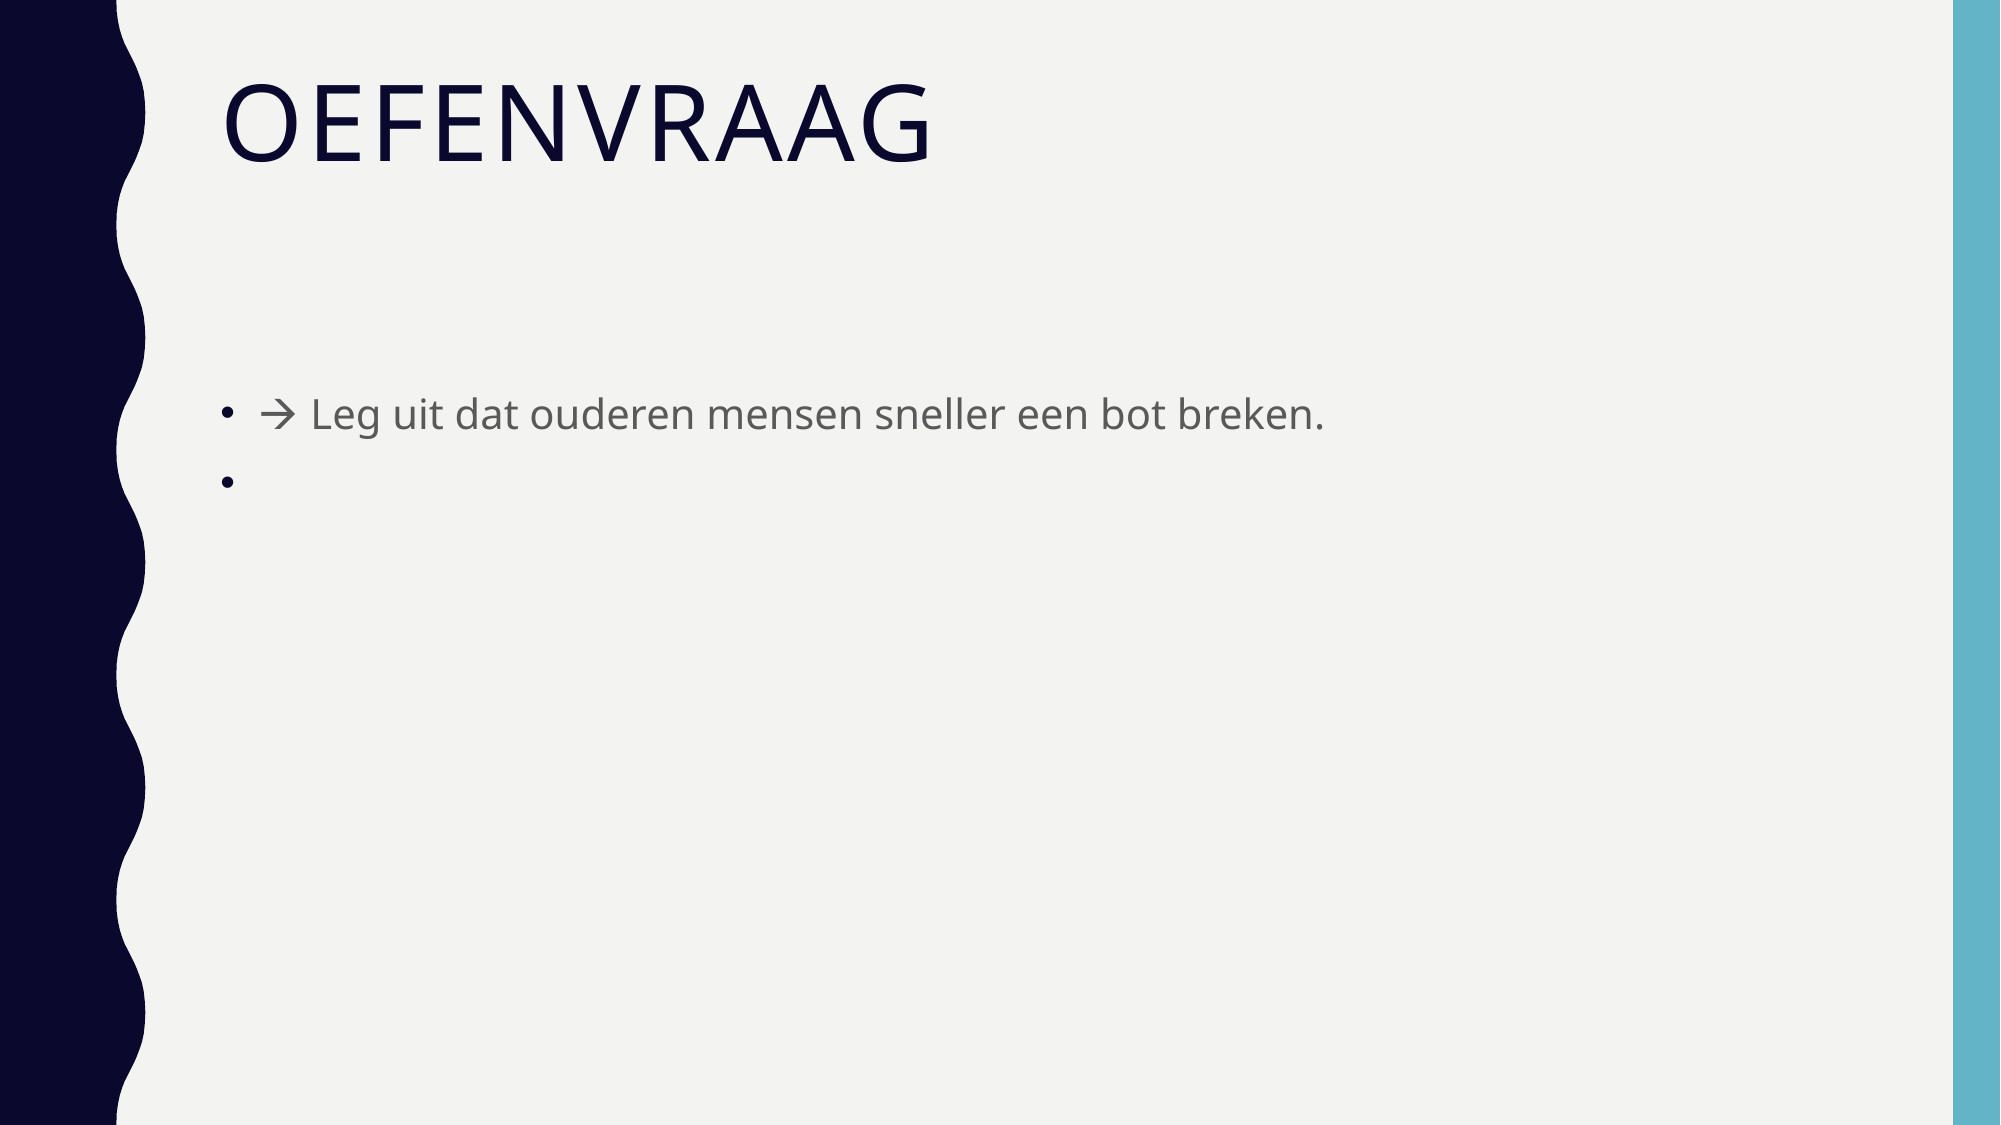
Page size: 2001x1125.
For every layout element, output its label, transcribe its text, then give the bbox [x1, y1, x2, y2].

list  Leg uit dat ouderen mensen sneller een bot breken. [205, 375, 1876, 965]
title Oefenvraag [205, 62, 1876, 308]
